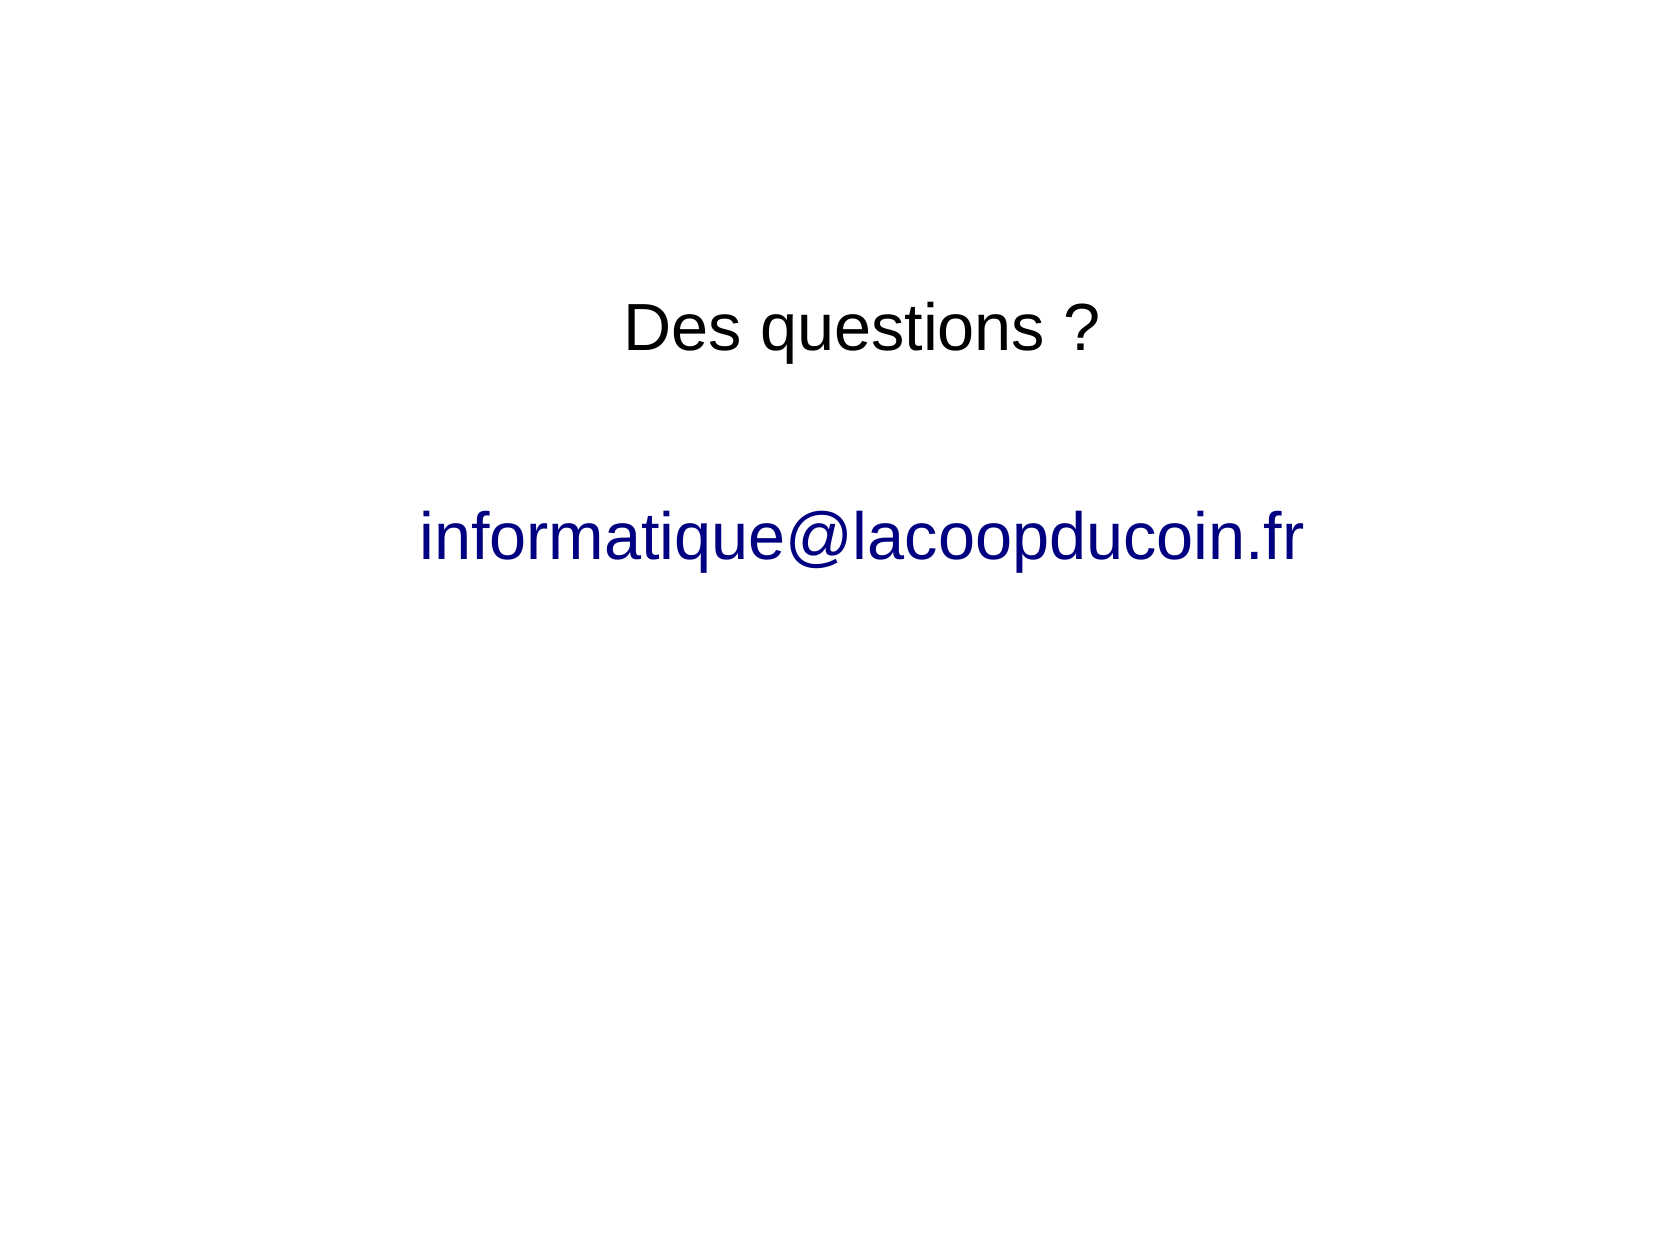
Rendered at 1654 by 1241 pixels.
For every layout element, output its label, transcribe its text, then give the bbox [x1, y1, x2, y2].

list Des questions ? informatique@lacoopducoin.fr [82, 290, 1571, 1109]
